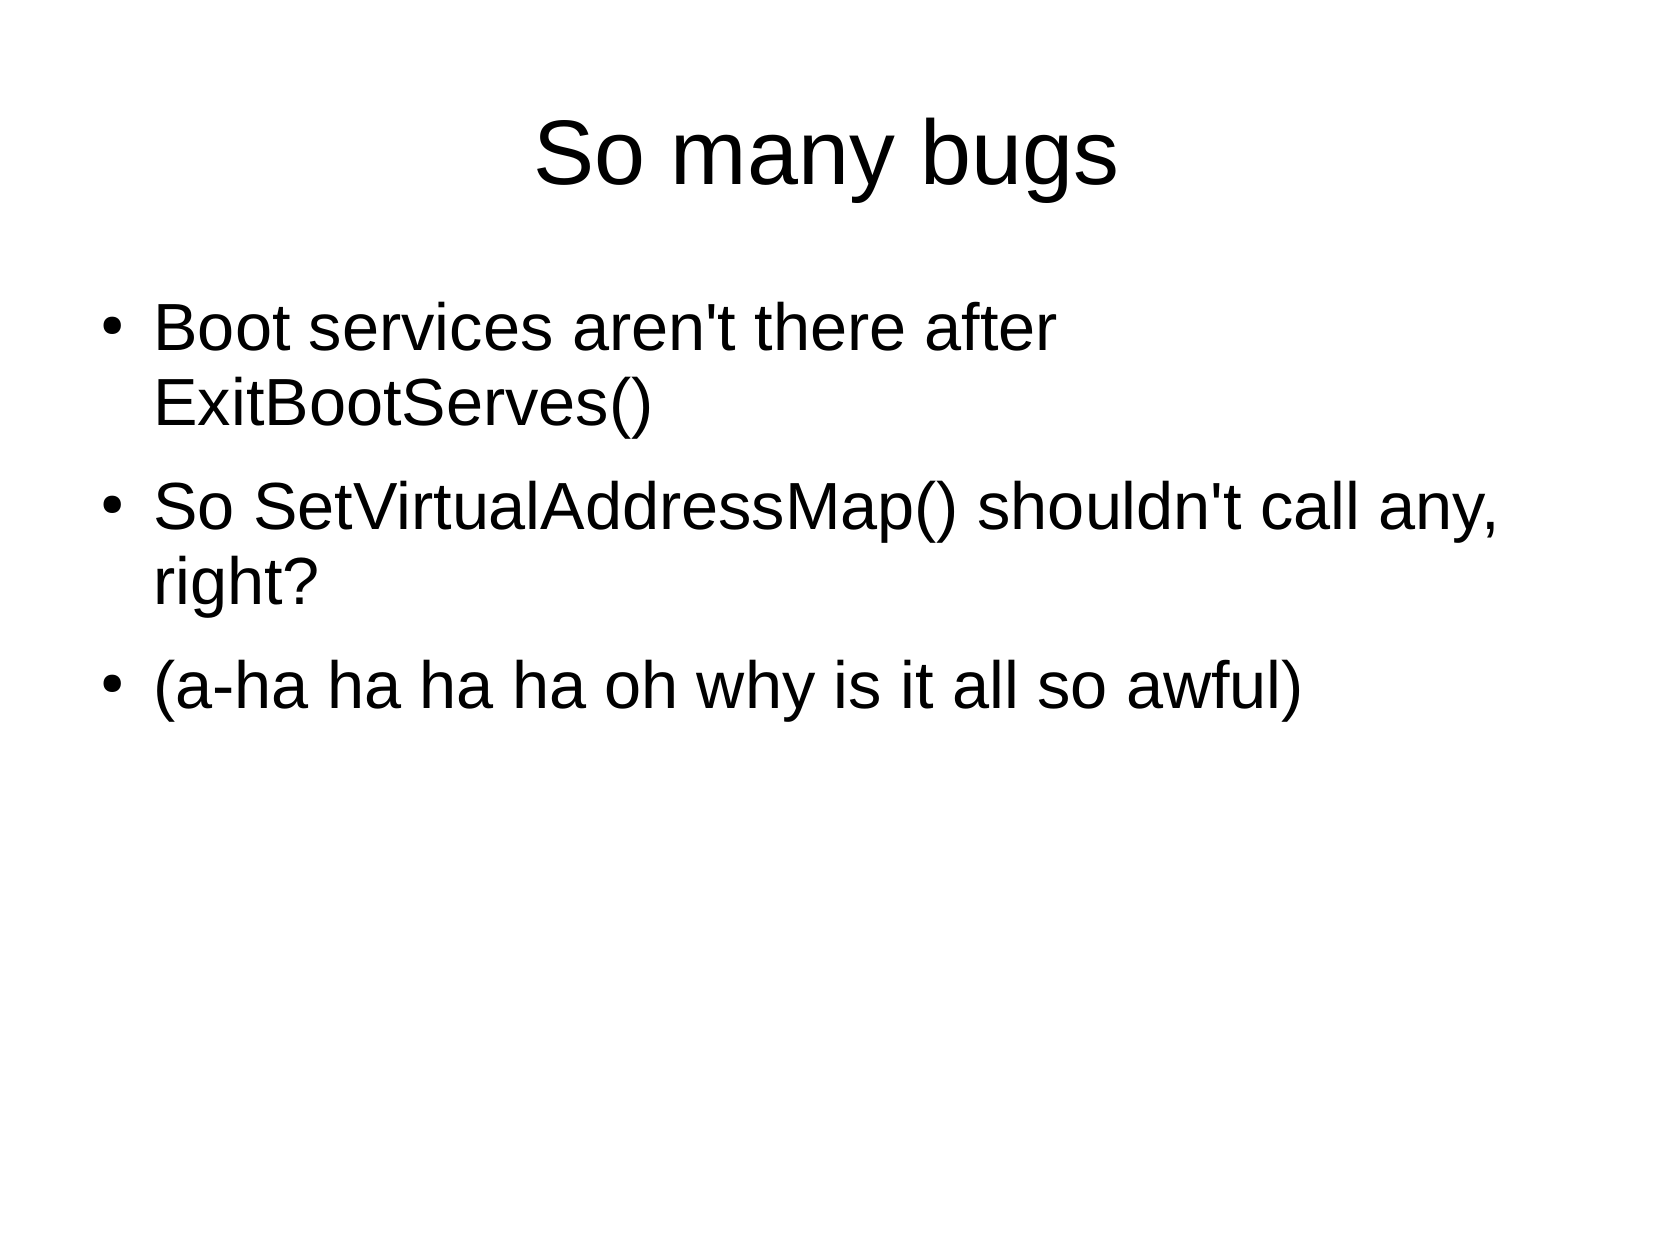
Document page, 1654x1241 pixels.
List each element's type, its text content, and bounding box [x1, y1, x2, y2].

list Boot services aren't there after ExitBootServes() So SetVirtualAddressMap() shouldn't call any, right? (a-ha ha ha ha oh why is it all so awful) [82, 290, 1571, 1109]
title So many bugs [82, 49, 1571, 257]
